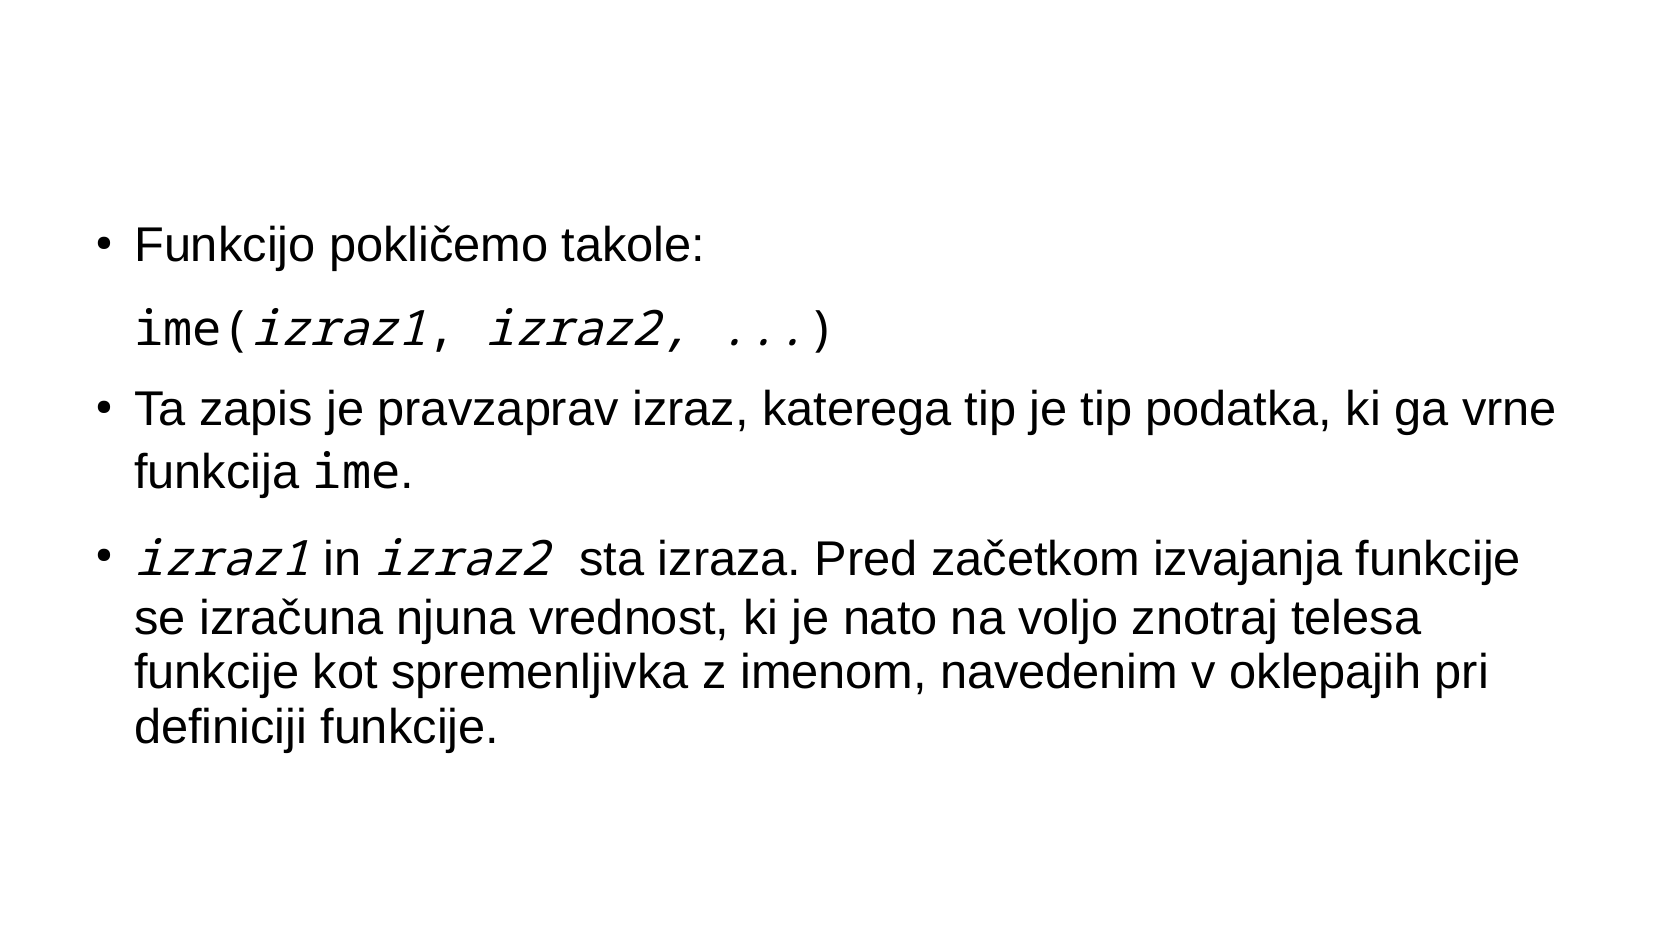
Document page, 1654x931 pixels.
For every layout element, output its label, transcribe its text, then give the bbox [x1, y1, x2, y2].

list Funkcijo pokličemo takole: ime(izraz1, izraz2, ...) Ta zapis je pravzaprav izraz, katerega tip je tip podatka, ki ga vrne funkcija ime. izraz1 in izraz2 sta izraza. Pred začetkom izvajanja funkcije se izračuna njuna vrednost, ki je nato na voljo znotraj telesa funkcije kot spremenljivka z imenom, navedenim v oklepajih pri definiciji funkcije. [82, 217, 1571, 758]
